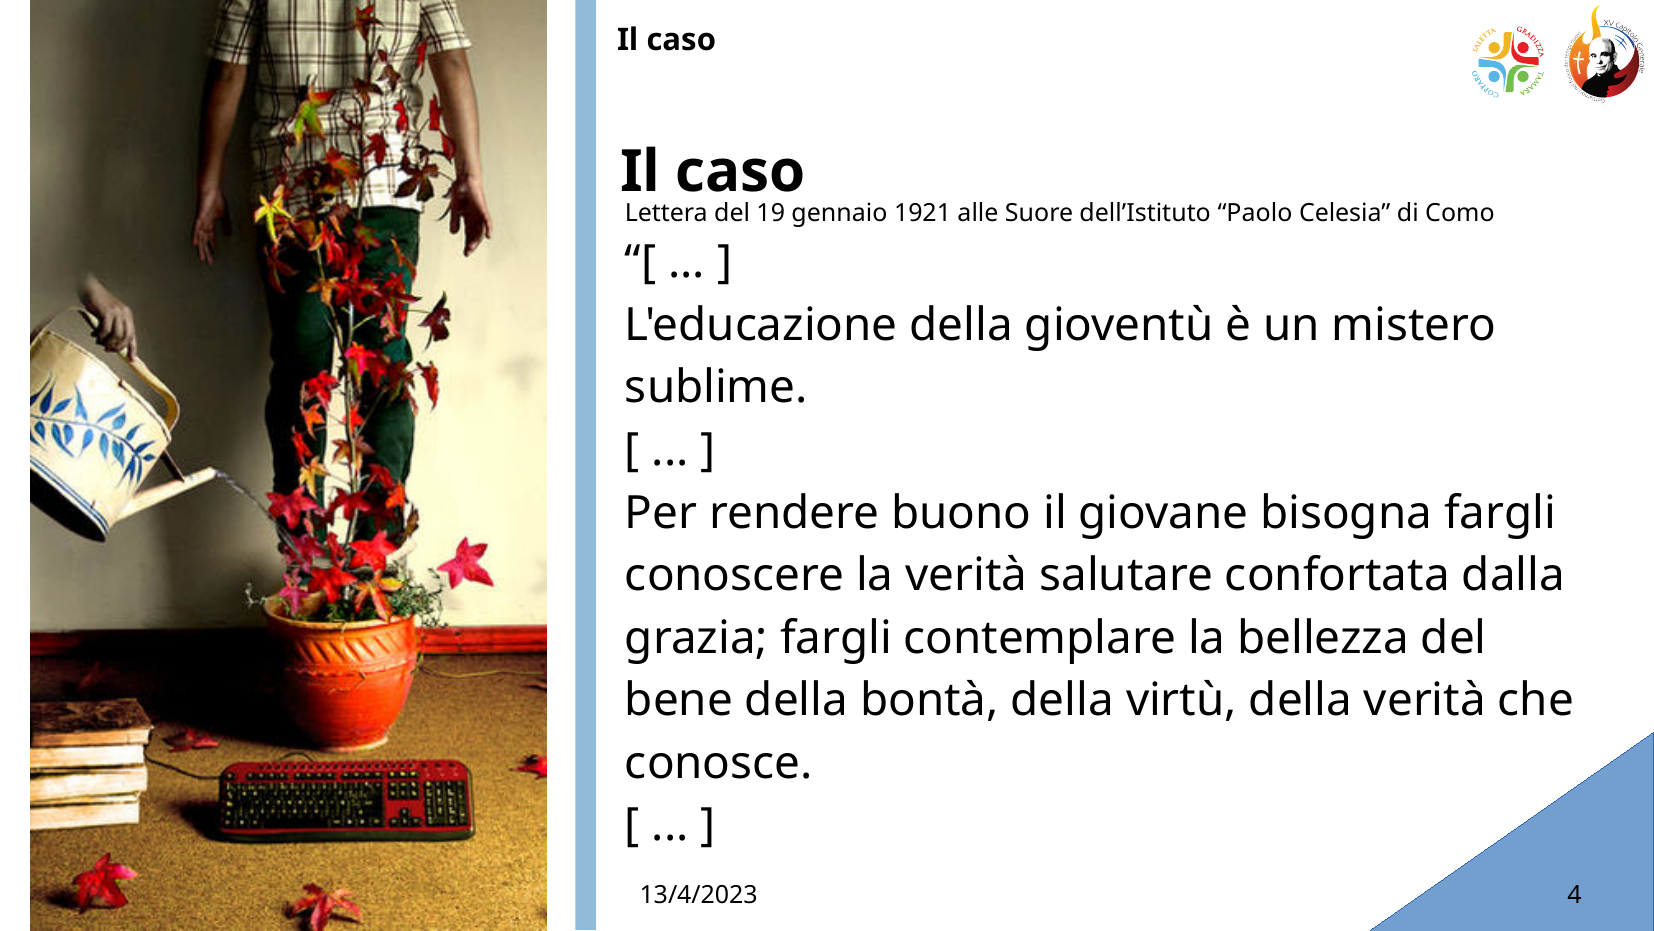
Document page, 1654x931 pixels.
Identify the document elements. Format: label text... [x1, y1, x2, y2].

text_box Il caso [602, 9, 1335, 63]
title Il caso [620, 129, 1617, 195]
picture [1563, 4, 1646, 103]
subtitle Lettera del 19 gennaio 1921 alle Suore dell’Istituto “Paolo Celesia” di Como “[ ... ] L'educazione della gioventù è un mistero sublime. [ ... ] Per rendere buono il giovane bisogna fargli conoscere la verità salutare confortata dalla grazia; fargli contemplare la bellezza del bene della bontà, della virtù, della verità che conosce. [ ... ] [624, 195, 1602, 864]
picture [30, 0, 547, 931]
